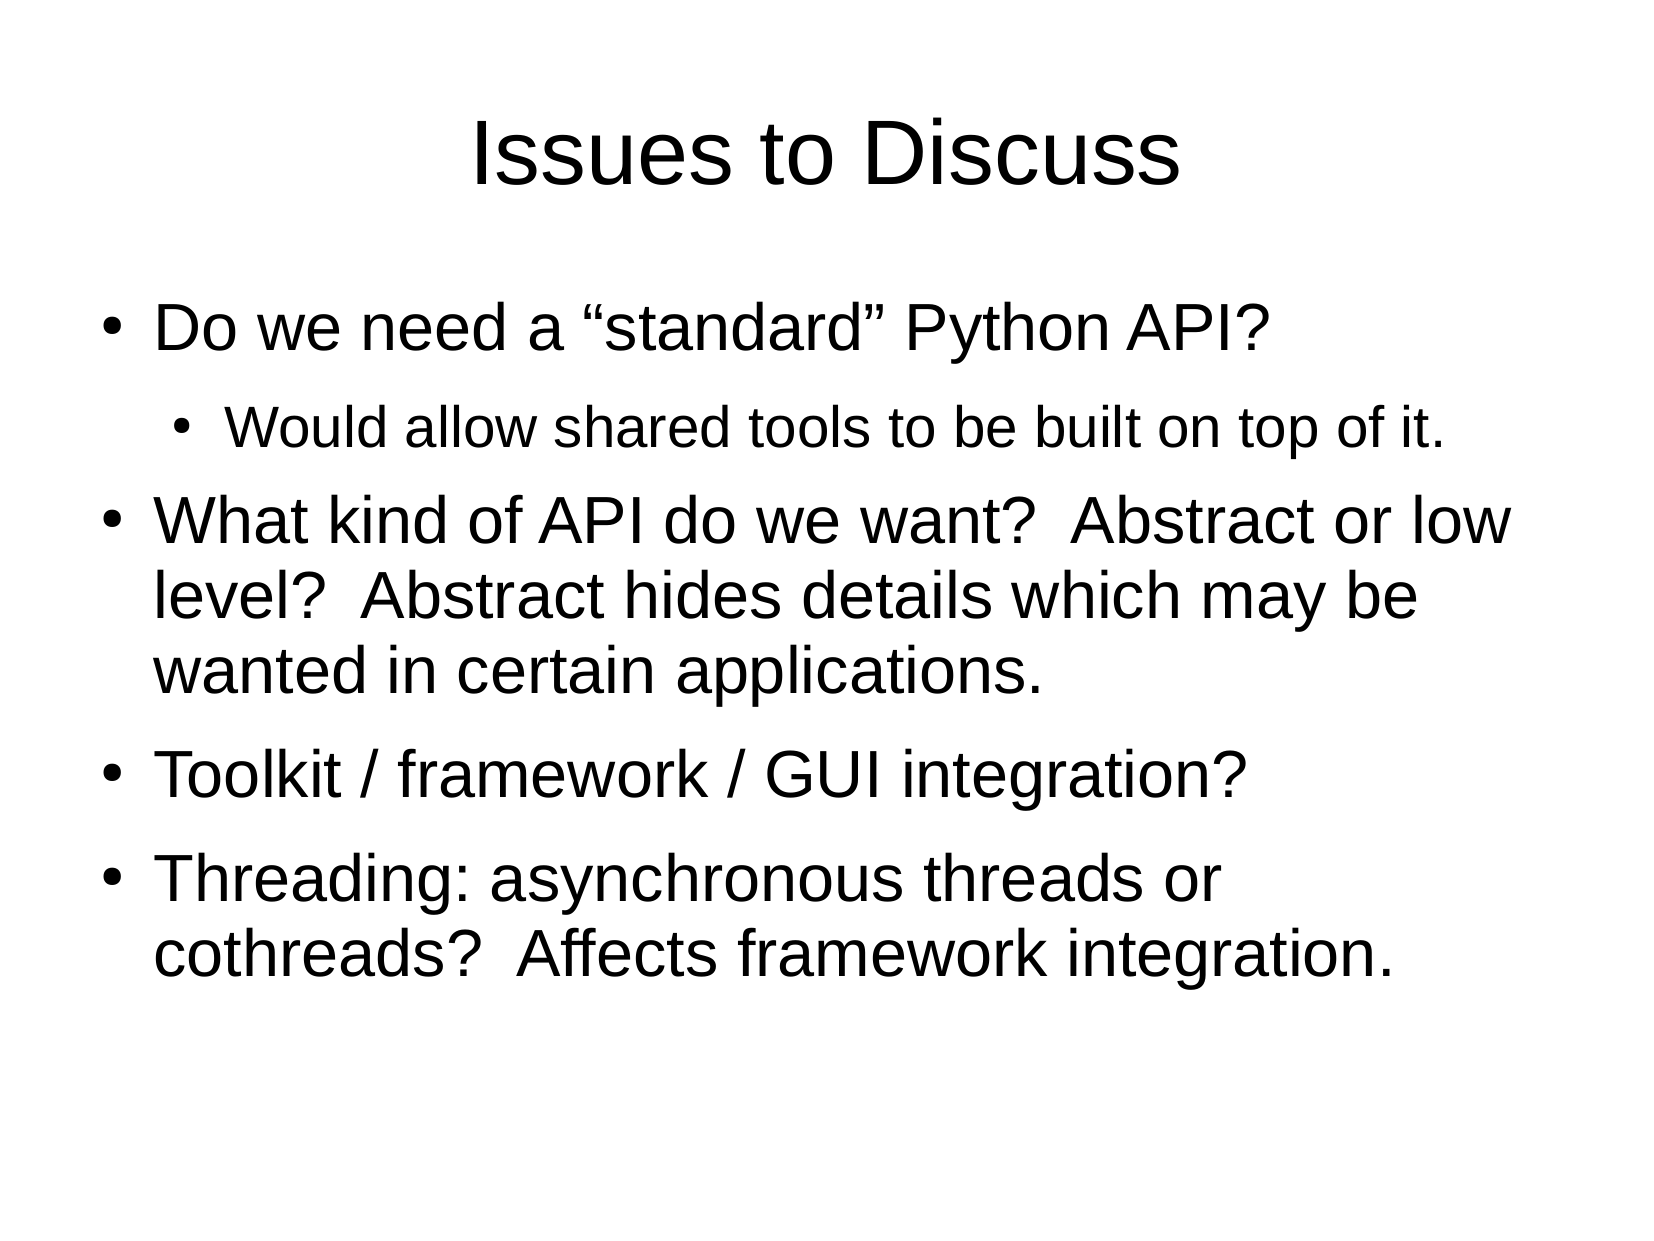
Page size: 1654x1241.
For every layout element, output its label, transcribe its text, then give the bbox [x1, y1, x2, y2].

list Do we need a “standard” Python API? Would allow shared tools to be built on top of it. What kind of API do we want? Abstract or low level? Abstract hides details which may be wanted in certain applications. Toolkit / framework / GUI integration? Threading: asynchronous threads or cothreads? Affects framework integration. [82, 290, 1571, 1109]
title Issues to Discuss [82, 49, 1571, 257]
